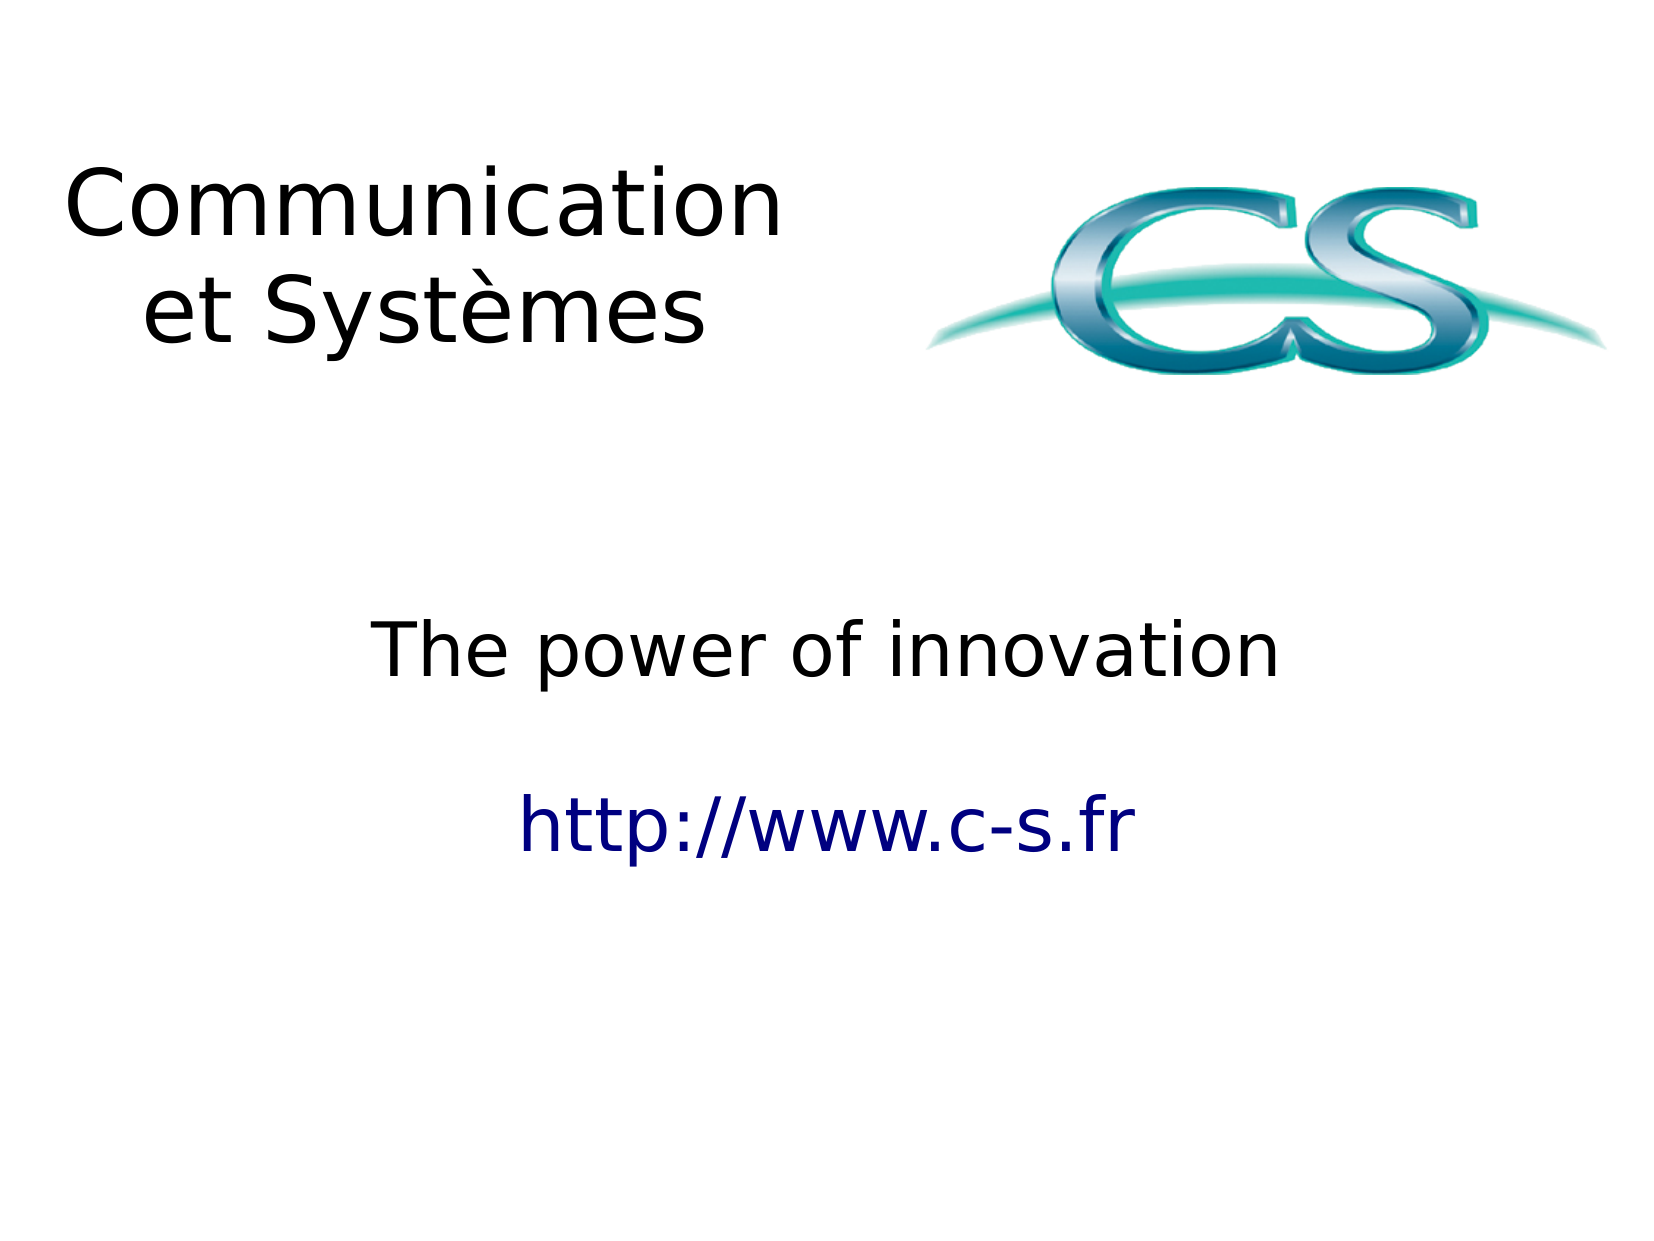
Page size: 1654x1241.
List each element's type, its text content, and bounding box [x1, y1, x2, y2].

title Communication et Systèmes [37, 150, 814, 365]
text_box The power of innovation http://www.c-s.fr [0, 600, 1654, 877]
picture [920, 187, 1613, 376]
